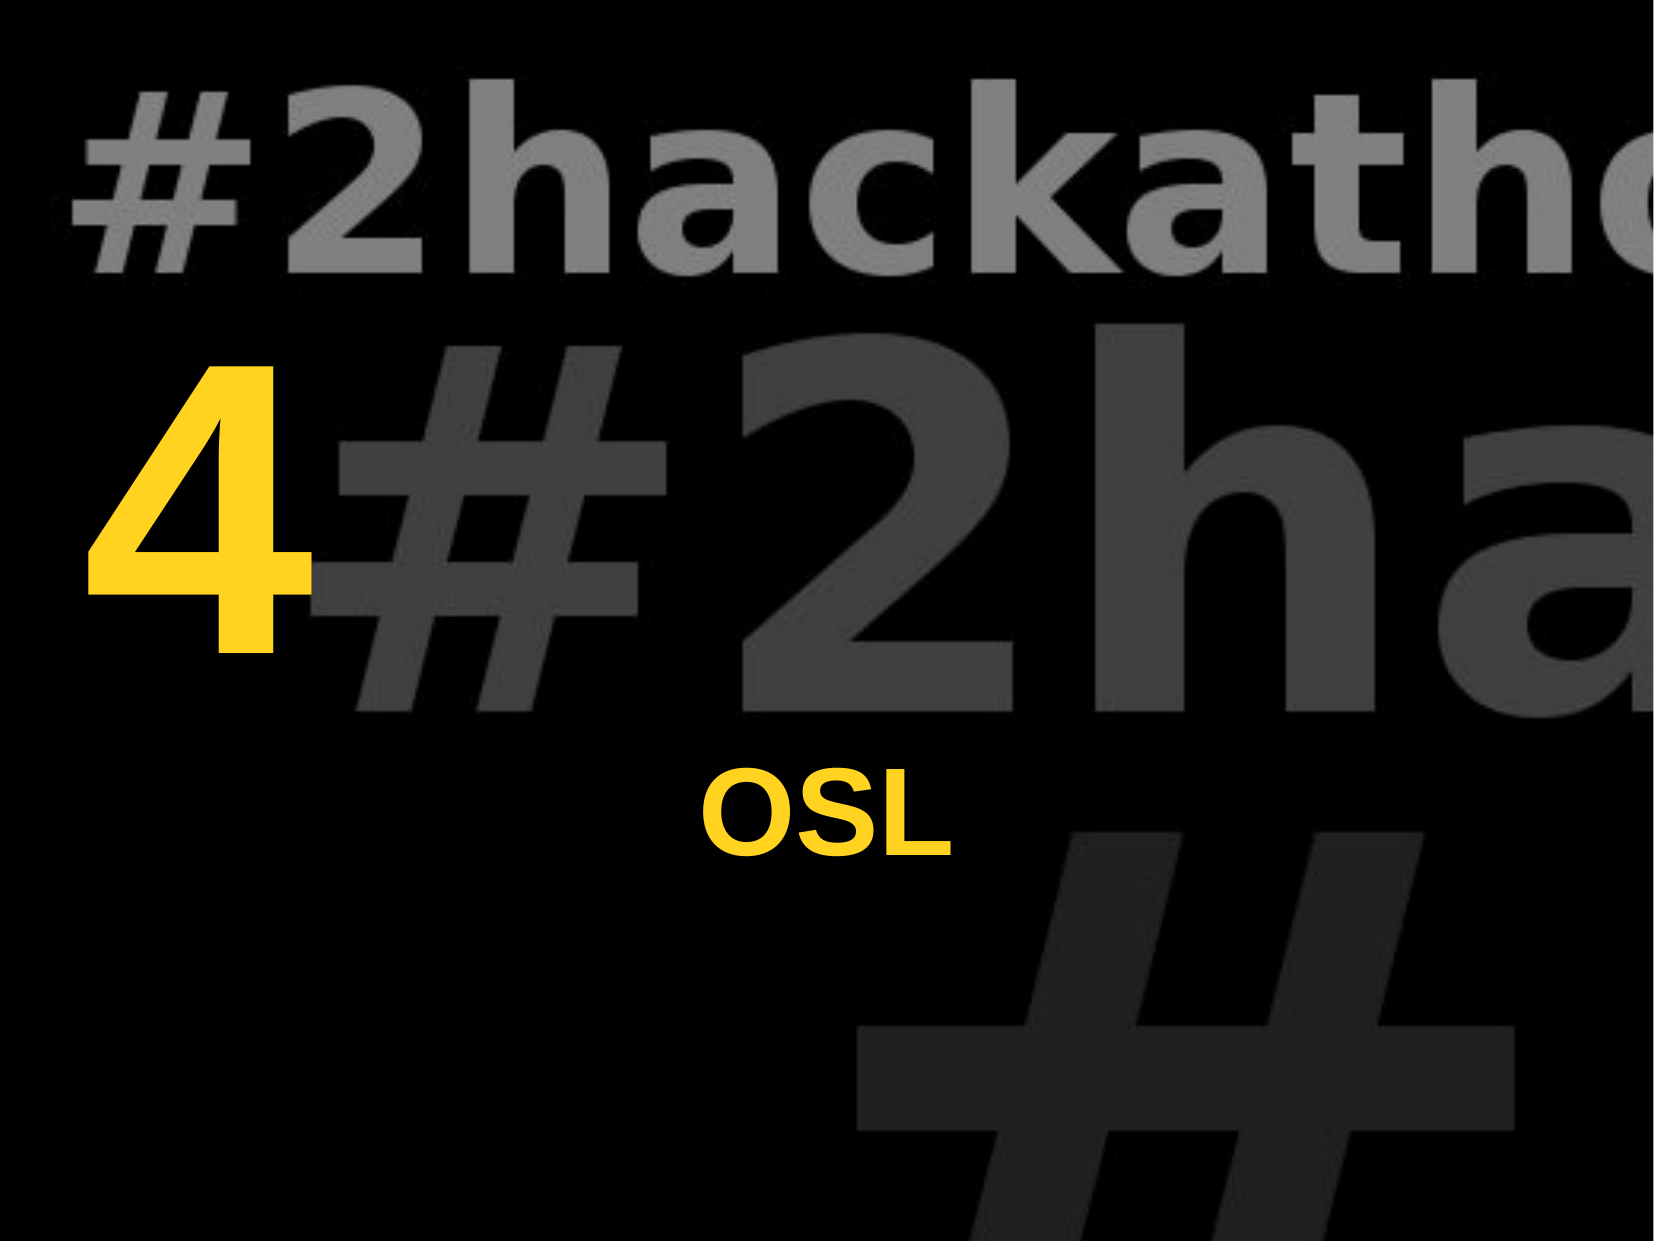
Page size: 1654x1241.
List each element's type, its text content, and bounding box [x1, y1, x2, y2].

subtitle 4 OSL [82, 49, 1571, 1109]
picture [0, 0, 1654, 1241]
